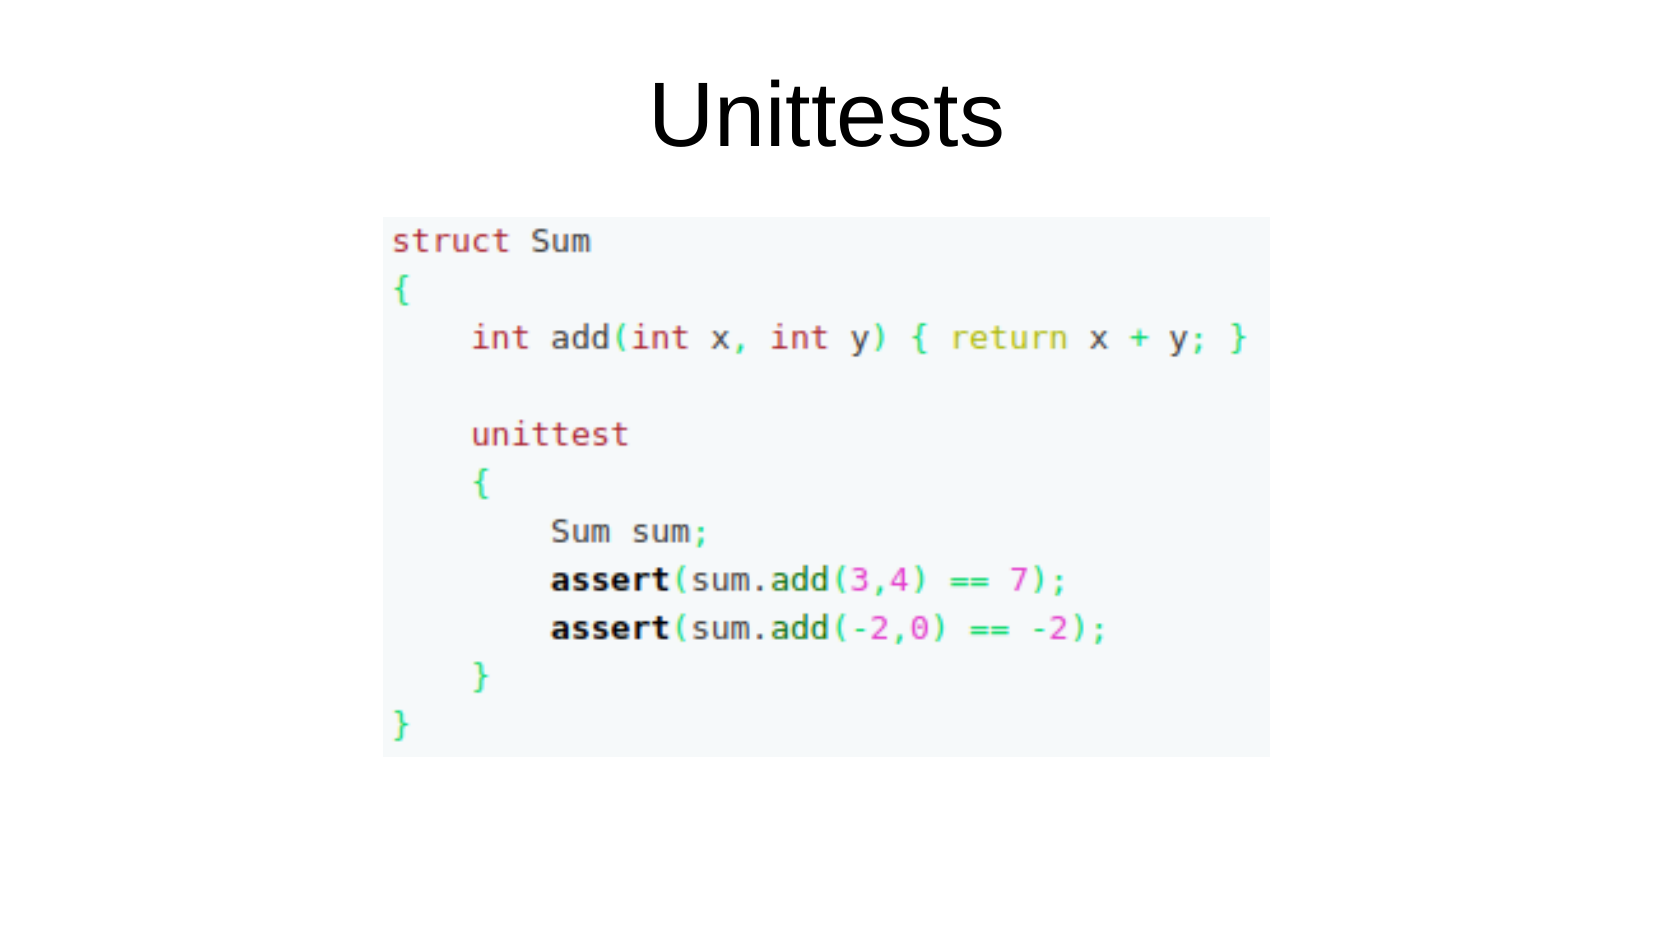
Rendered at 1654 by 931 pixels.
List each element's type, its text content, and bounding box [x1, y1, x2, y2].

title Unittests [82, 37, 1571, 193]
picture [383, 217, 1270, 758]
